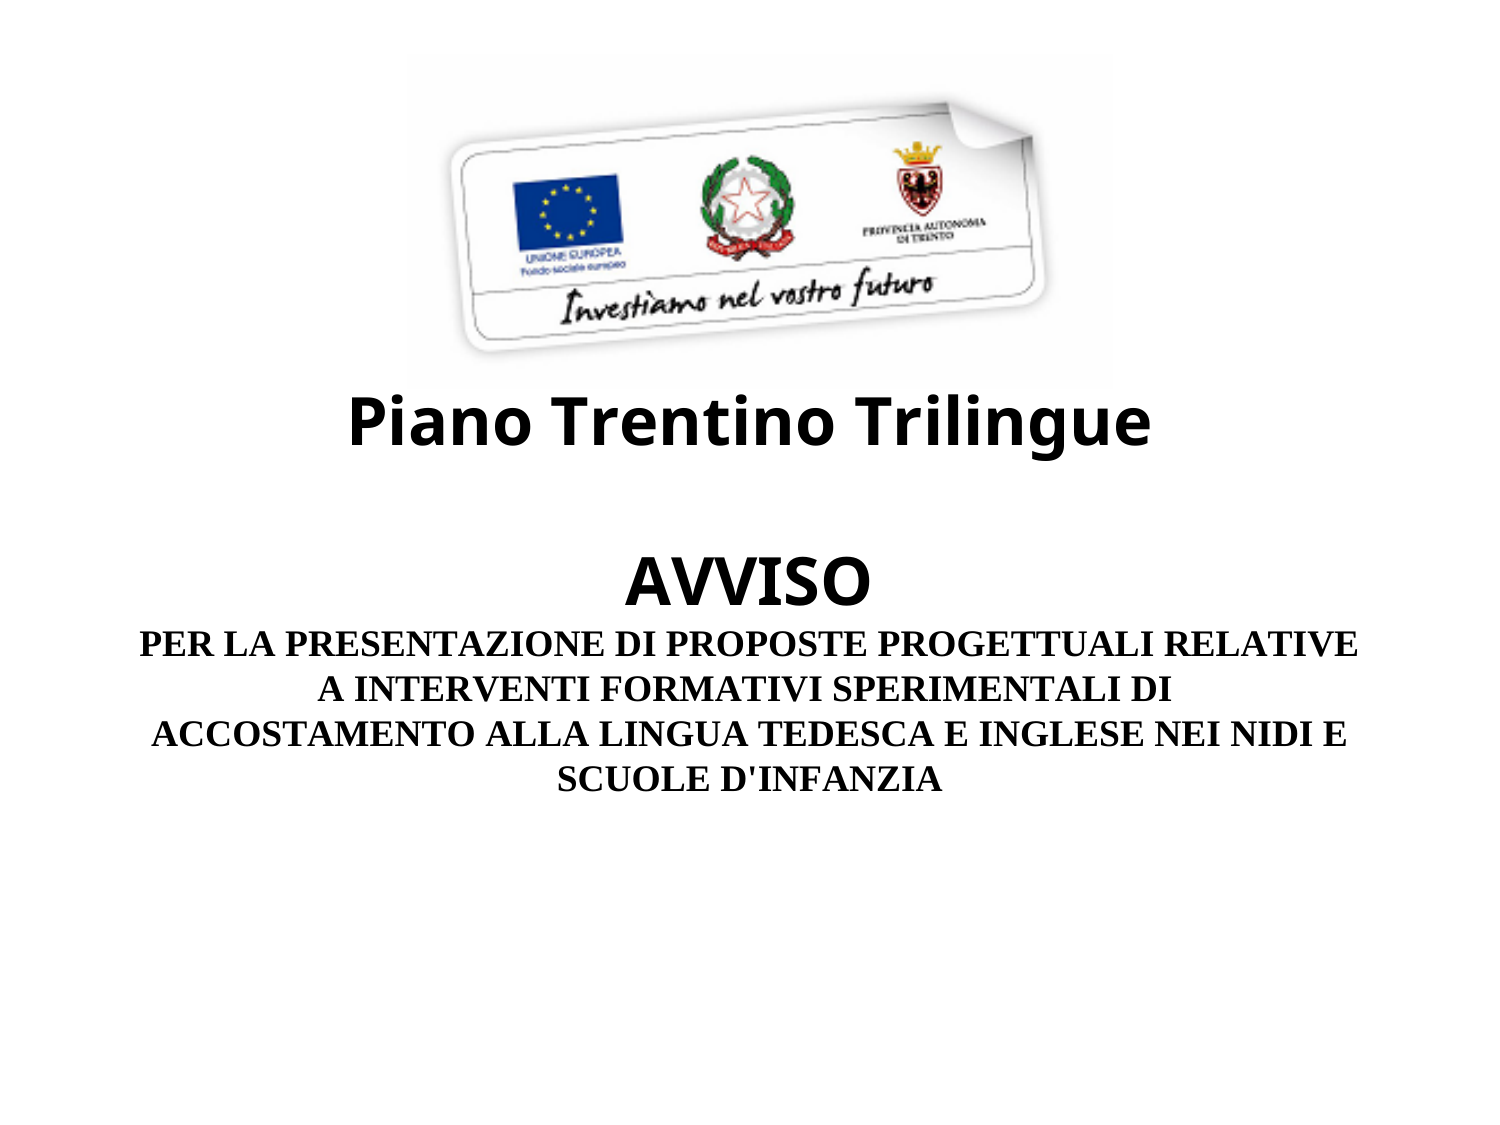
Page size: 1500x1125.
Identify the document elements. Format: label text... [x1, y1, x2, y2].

picture [407, 54, 1117, 393]
title Piano Trentino Trilingue AVVISO PER LA PRESENTAZIONE DI PROPOSTE PROGETTUALI RELATIVE A INTERVENTI FORMATIVI SPERIMENTALI DI ACCOSTAMENTO ALLA LINGUA TEDESCA E INGLESE NEI NIDI E SCUOLE D'INFANZIA [112, 467, 1388, 710]
